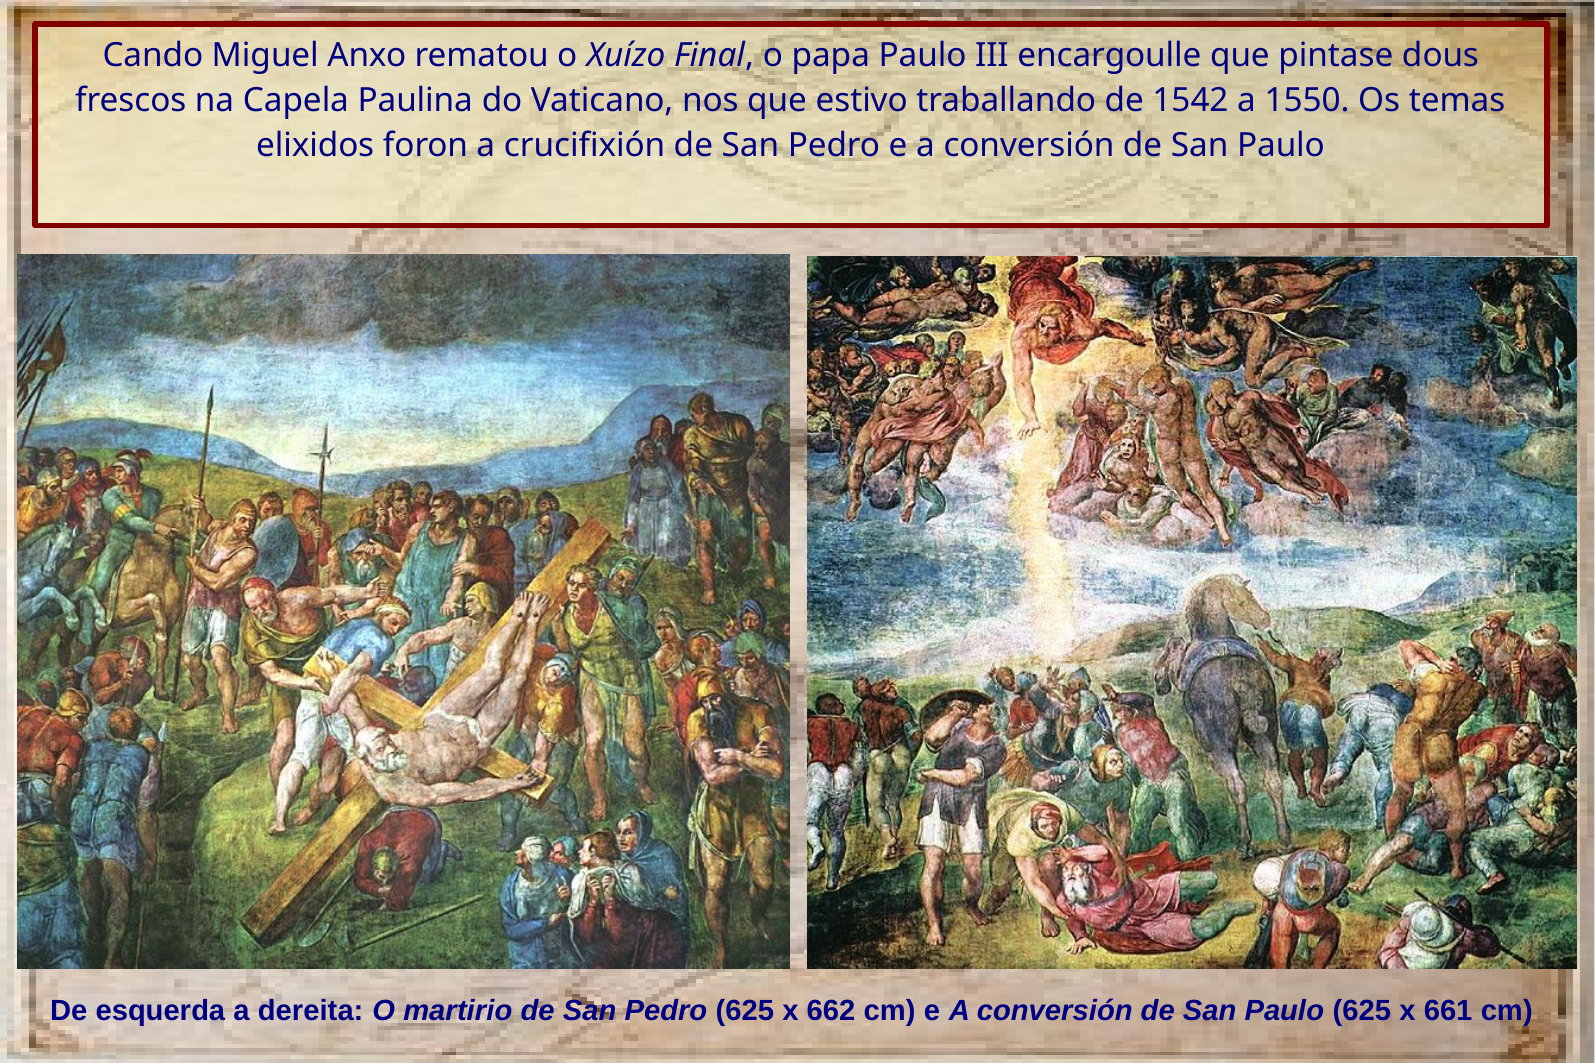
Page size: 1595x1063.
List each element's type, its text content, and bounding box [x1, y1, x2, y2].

picture [0, 0, 1595, 1063]
text_box Cando Miguel Anxo rematou o Xuízo Final, o papa Paulo III encargoulle que pintase dous frescos na Capela Paulina do Vaticano, nos que estivo traballando de 1542 a 1550. Os temas elixidos foron a crucifixión de San Pedro e a conversión de San Paulo [35, 23, 1548, 226]
text_box De esquerda a dereita: O martirio de San Pedro (625 x 662 cm) e A conversión de San Paulo (625 x 661 cm) [35, 986, 1560, 1034]
